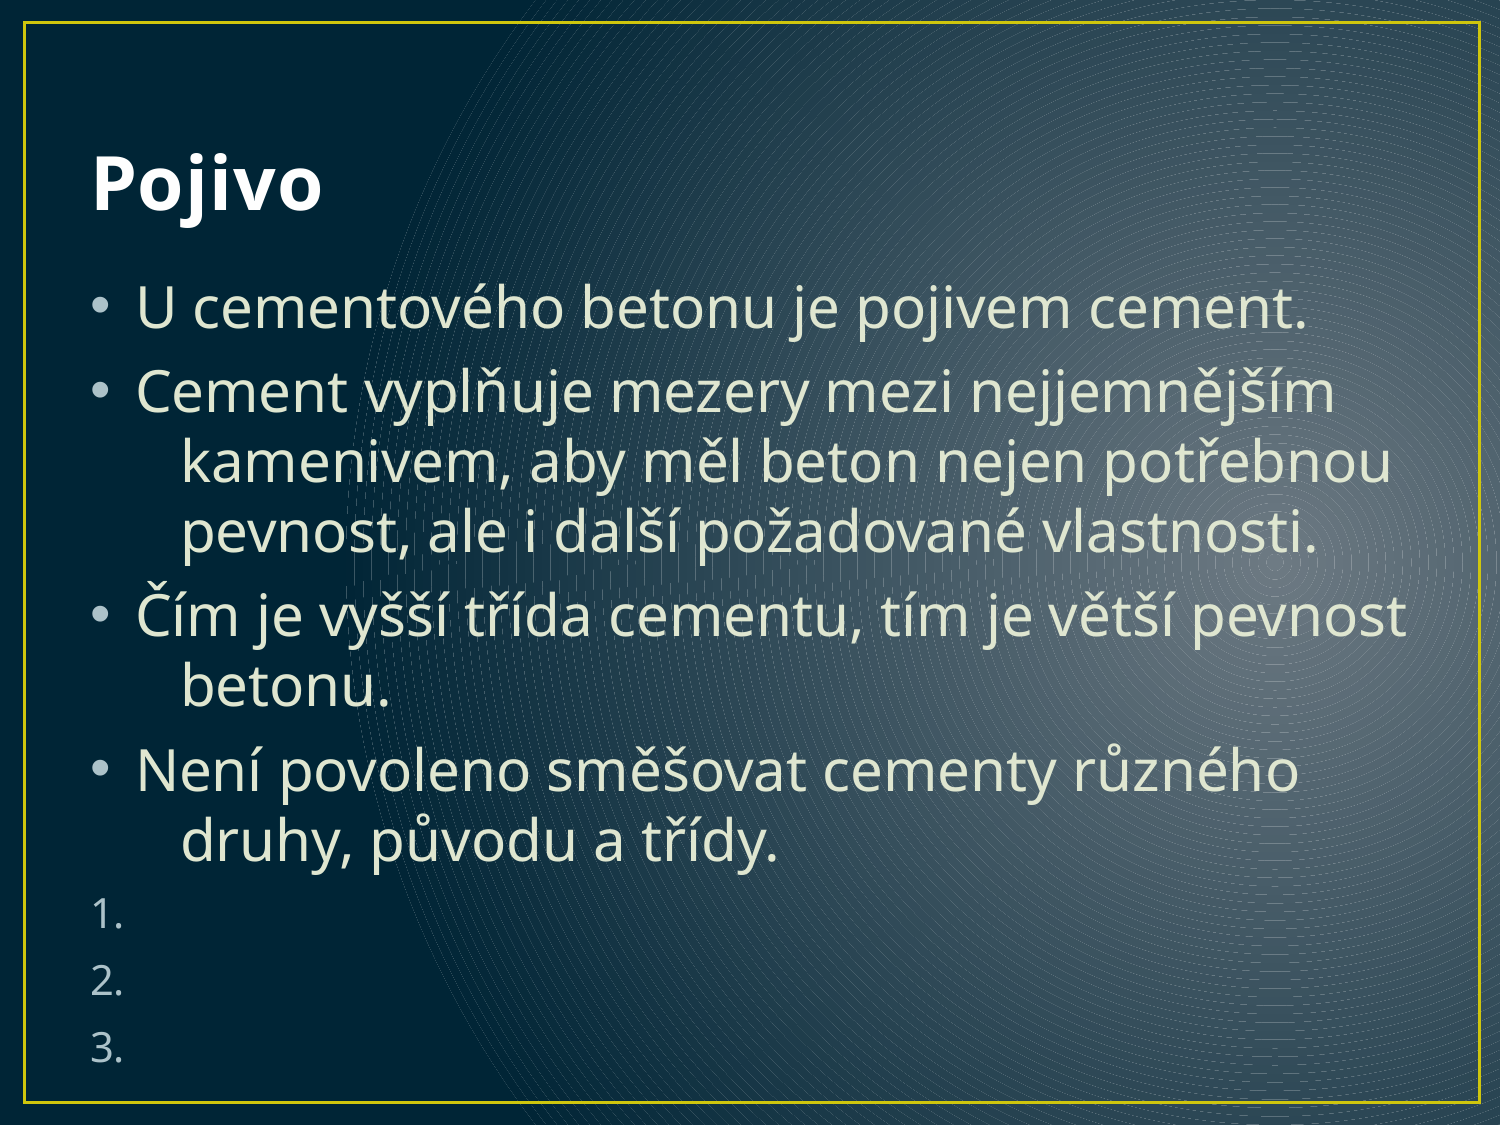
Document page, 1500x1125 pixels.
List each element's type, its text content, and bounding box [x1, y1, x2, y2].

title Pojivo [75, 45, 1426, 233]
list U cementového betonu je pojivem cement. Cement vyplňuje mezery mezi nejjemnějším kamenivem, aby měl beton nejen potřebnou pevnost, ale i další požadované vlastnosti. Čím je vyšší třída cementu, tím je větší pevnost betonu. Není povoleno směšovat cementy různého druhy, původu a třídy. [75, 262, 1426, 1005]
